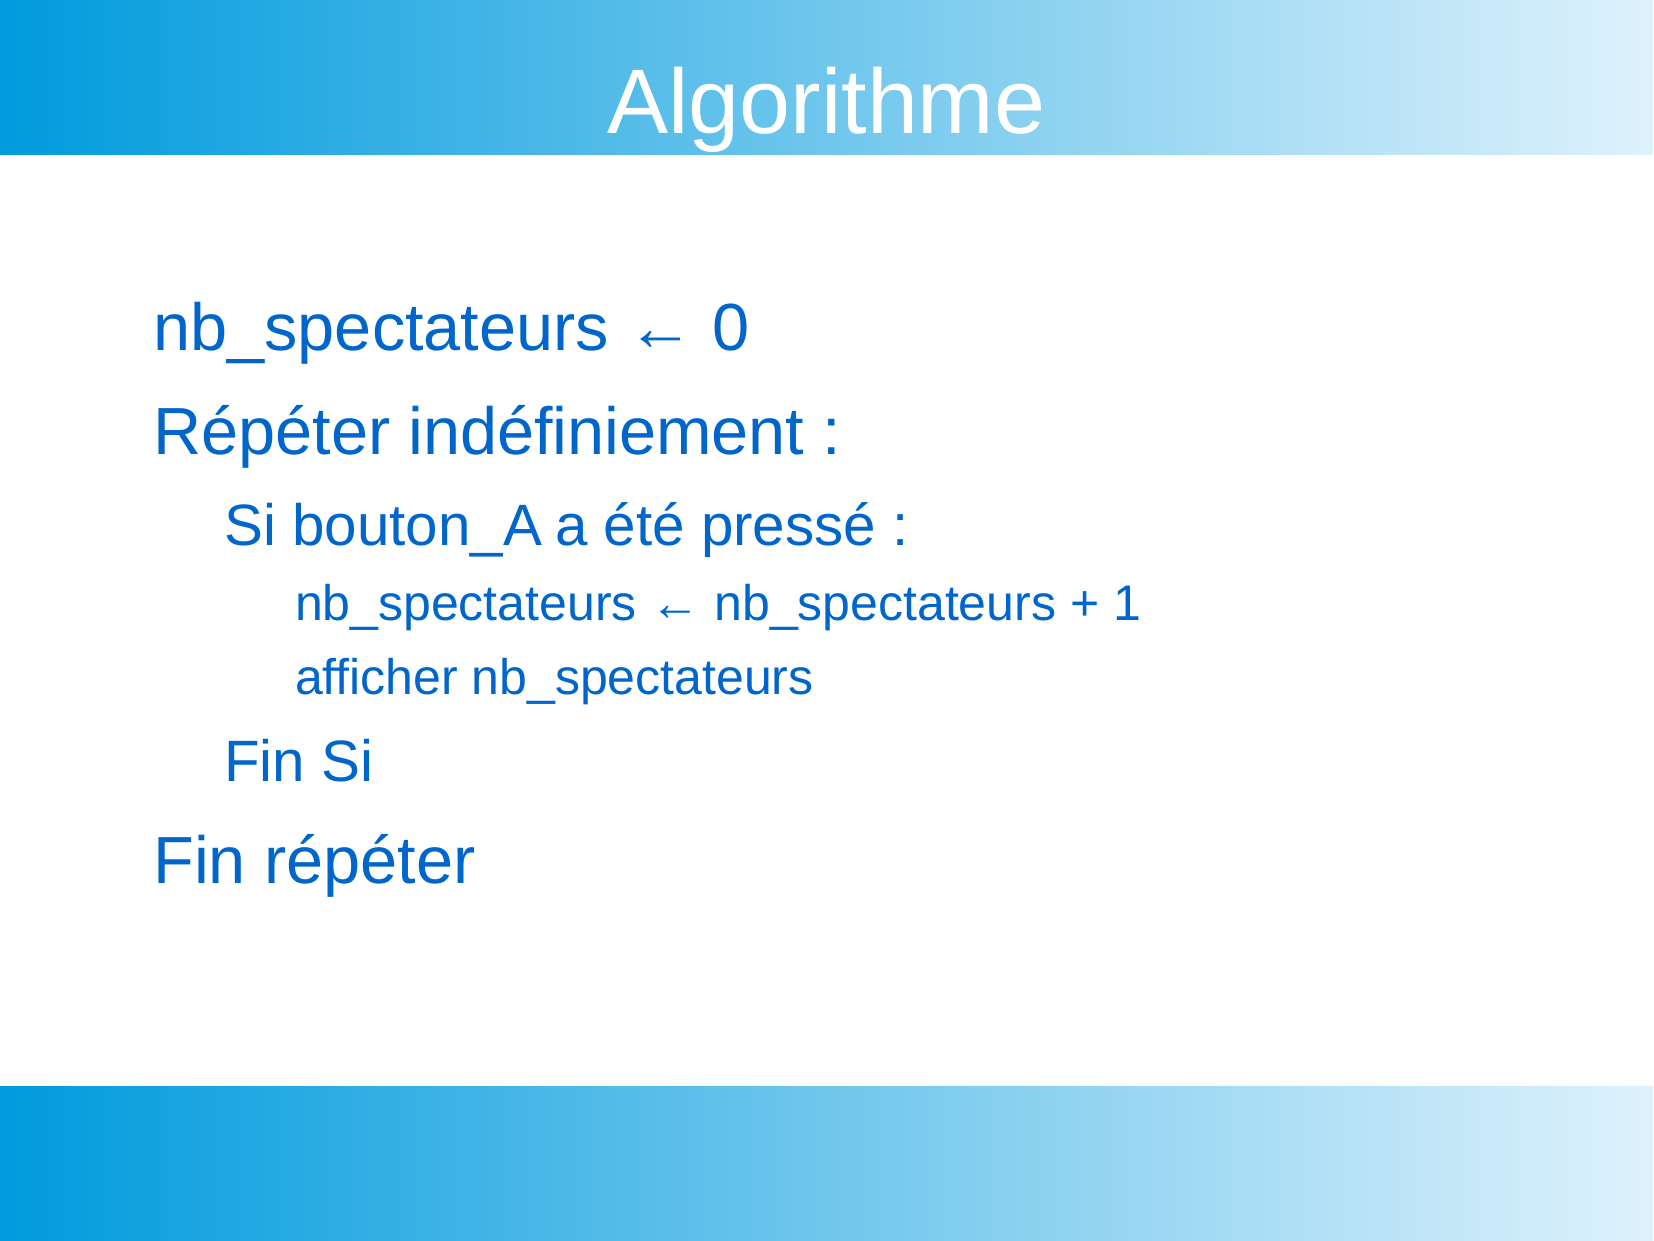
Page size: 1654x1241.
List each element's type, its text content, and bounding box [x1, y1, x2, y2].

list nb_spectateurs ← 0 Répéter indéfiniement : Si bouton_A a été pressé : nb_spectateurs ← nb_spectateurs + 1 afficher nb_spectateurs Fin Si Fin répéter [82, 290, 1571, 1010]
title Algorithme [82, 49, 1571, 155]
